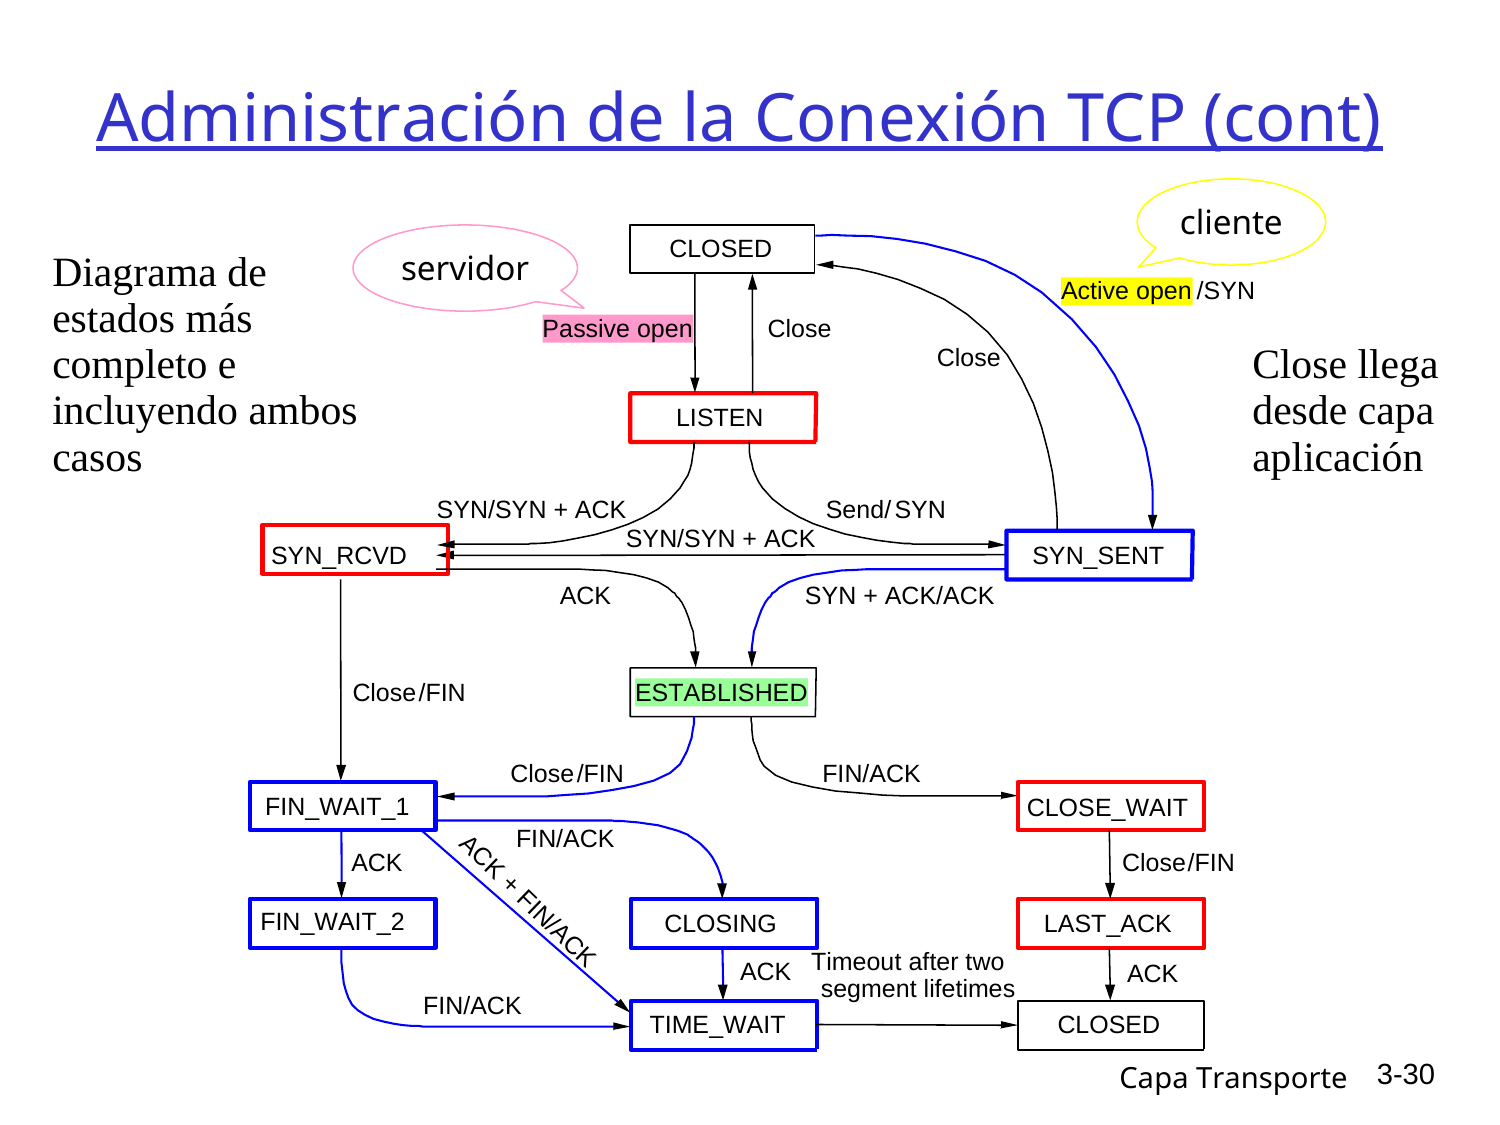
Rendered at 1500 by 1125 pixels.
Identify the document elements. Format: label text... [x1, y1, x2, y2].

text_box CLOSED [1057, 1011, 1161, 1040]
text_box ACK [351, 848, 403, 877]
text_box ACK [739, 957, 792, 986]
text_box [436, 552, 446, 558]
text_box SYN_SENT [1032, 541, 1165, 570]
text_box Active open [1061, 277, 1193, 306]
text_box FIN/ACK [423, 992, 522, 1021]
text_box SYN + ACK/ACK [804, 581, 996, 610]
text_box ACK + FIN/ACK [454, 828, 603, 973]
text_box SYN_RCVD [270, 541, 408, 570]
text_box /FIN [418, 678, 466, 707]
text_box CLOSE_WAIT [1026, 794, 1189, 823]
text_box ACK [1127, 959, 1179, 988]
text_box [690, 651, 700, 668]
text_box Close [1122, 848, 1187, 877]
text_box /SYN [1196, 277, 1256, 306]
text_box SYN/SYN + ACK [625, 525, 816, 554]
text_box [1104, 882, 1116, 899]
text_box [1000, 1021, 1019, 1030]
text_box FIN/ACK [822, 760, 922, 789]
text_box [717, 984, 728, 1001]
text_box Close llega desde capa aplicación [1237, 333, 1500, 488]
text_box servidor [377, 224, 585, 312]
text_box Close [510, 760, 575, 789]
text_box CLOSING [664, 909, 778, 938]
text_box [1147, 514, 1158, 531]
text_box [436, 792, 455, 801]
text_box Passive open [542, 314, 694, 343]
text_box ESTABLISHED [635, 678, 808, 707]
text_box SYN/SYN + ACK [436, 496, 627, 525]
title Administración de la Conexión TCP (cont) [81, 21, 1438, 210]
text_box [747, 651, 758, 668]
text_box CLOSED [669, 234, 773, 263]
text_box LISTEN [676, 403, 764, 432]
text_box Close [936, 343, 1002, 372]
text_box SYN [894, 496, 947, 525]
text_box [336, 764, 347, 780]
text_box LAST_ACK [1043, 909, 1173, 938]
text_box ACK [559, 581, 612, 610]
text_box TIME_WAIT [649, 1011, 786, 1040]
text_box FIN_WAIT_1 [265, 793, 411, 822]
text_box [336, 882, 347, 899]
text_box /FIN [576, 760, 625, 789]
text_box Send/ [825, 496, 892, 525]
text_box [614, 998, 629, 1013]
text_box [1104, 984, 1116, 1001]
text_box Diagrama de estados más completo e incluyendo ambos casos [37, 241, 413, 488]
text_box [747, 273, 758, 290]
text_box [716, 882, 727, 899]
text_box [436, 540, 455, 549]
text_box [612, 1022, 631, 1031]
text_box FIN_WAIT_2 [260, 907, 406, 936]
text_box Close [767, 314, 832, 343]
text_box [987, 540, 1006, 549]
text_box [450, 550, 454, 560]
text_box Timeout after two [811, 948, 1013, 977]
text_box FIN/ACK [516, 825, 615, 854]
text_box segment lifetimes [820, 974, 1016, 1003]
text_box [690, 376, 700, 393]
text_box /FIN [1187, 848, 1236, 877]
text_box [816, 260, 834, 269]
text_box cliente [1137, 178, 1326, 267]
text_box [1000, 791, 1016, 800]
text_box Close [352, 678, 417, 707]
